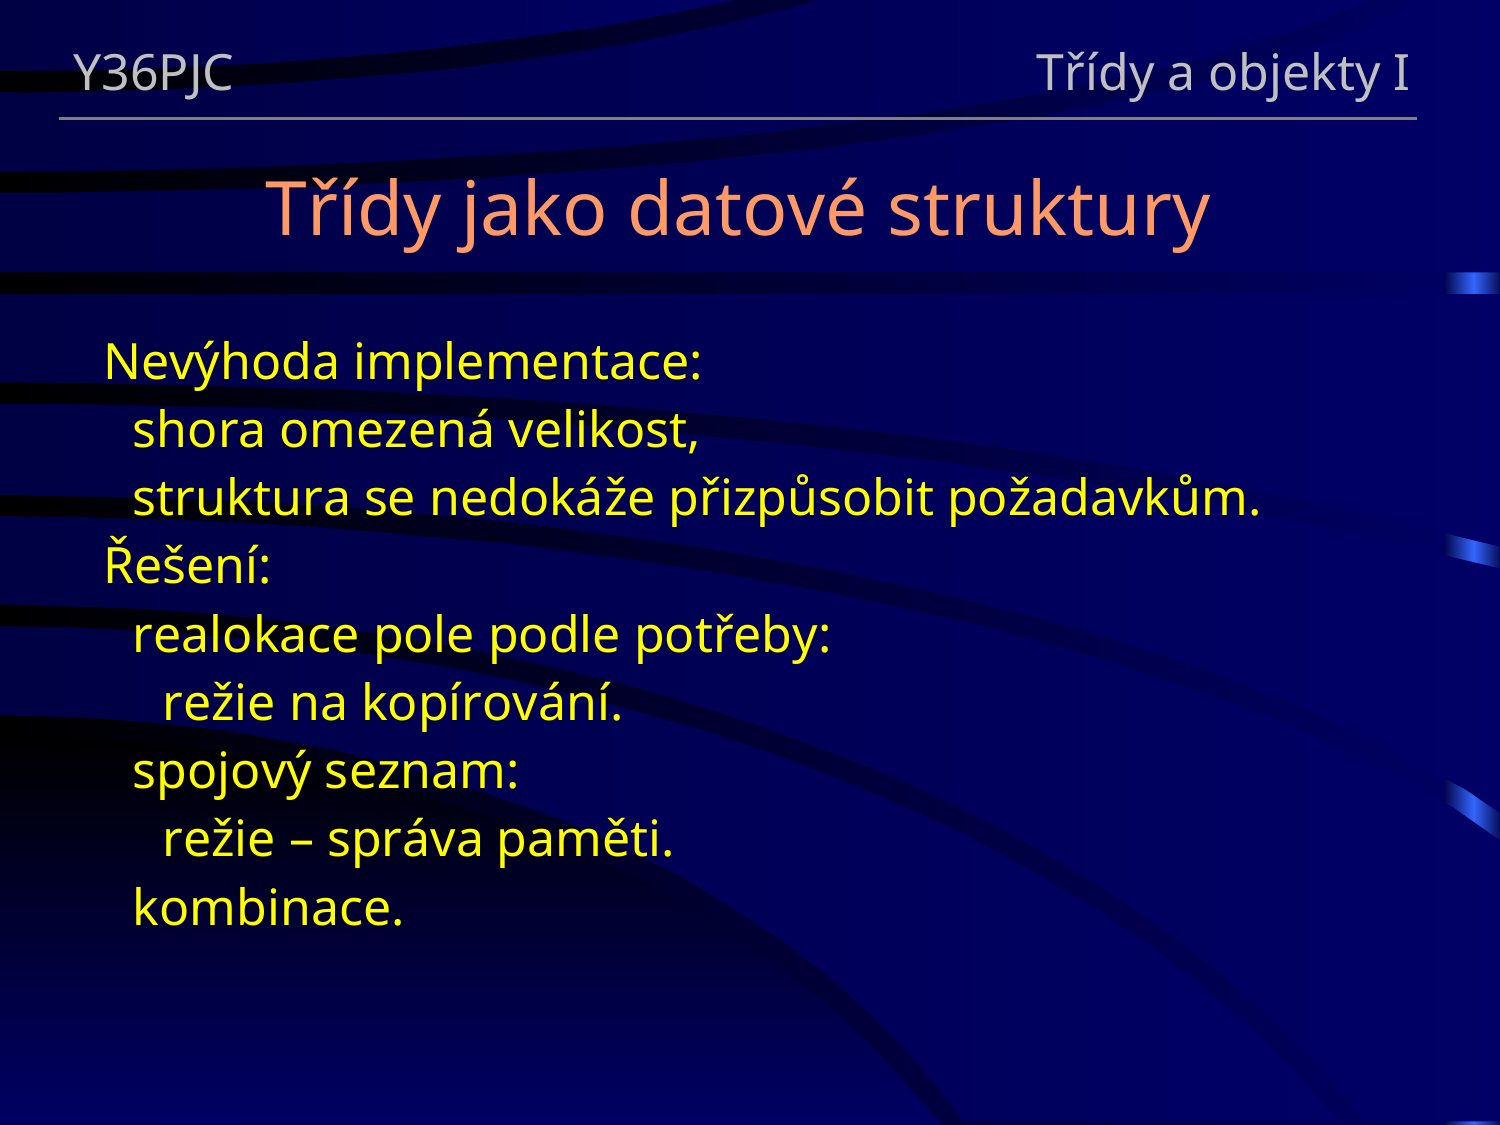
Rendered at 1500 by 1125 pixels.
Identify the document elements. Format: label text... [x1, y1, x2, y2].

text_box Třídy jako datové struktury Nevýhoda implementace: shora omezená velikost, struktura se nedokáže přizpůsobit požadavkům. Řešení: realokace pole podle potřeby: režie na kopírování. spojový seznam: režie – správa paměti. kombinace. [59, 147, 1418, 856]
text_box Třídy a objekty I [1021, 29, 1418, 105]
text_box Y36PJC [59, 29, 251, 105]
